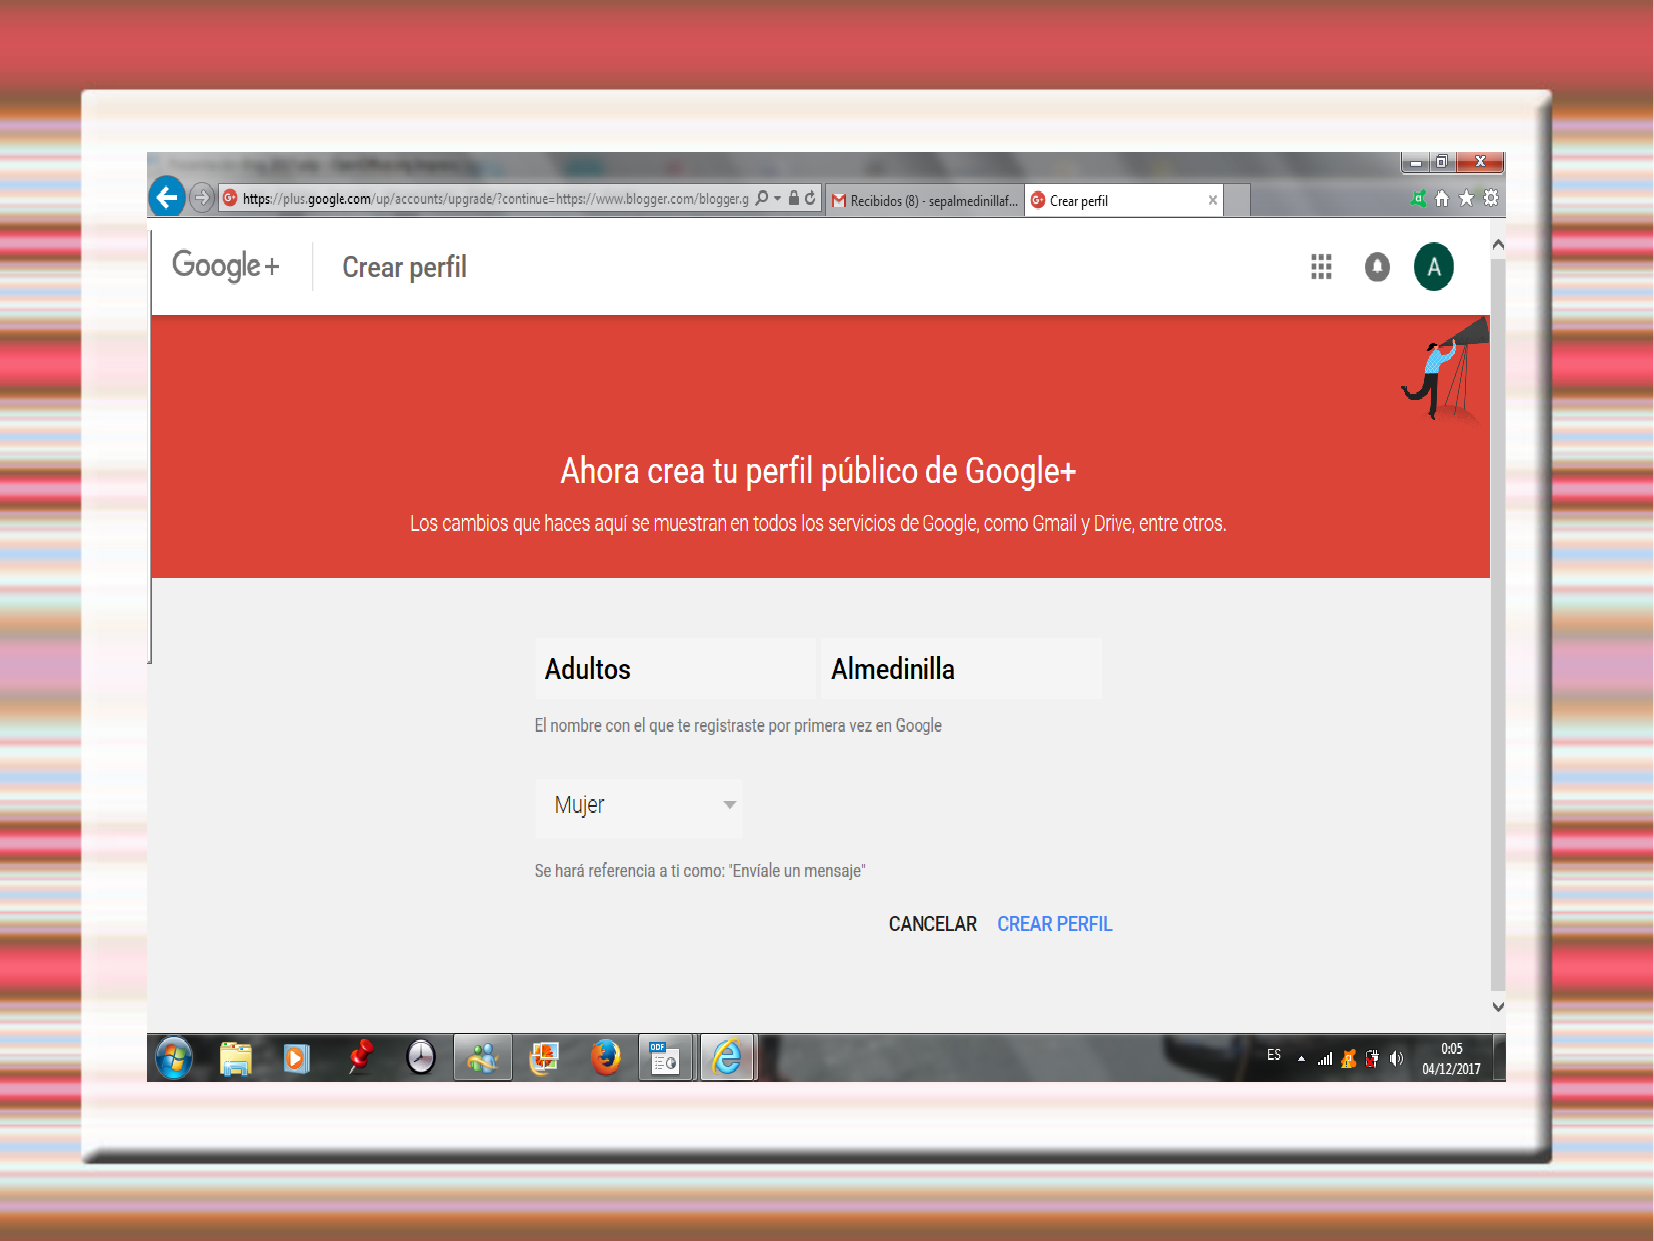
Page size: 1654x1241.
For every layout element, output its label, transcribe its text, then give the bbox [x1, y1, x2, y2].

list Resuma las características y ventajas de las novedades presentadas [152, 344, 1534, 1127]
title Ventajas [121, 114, 1534, 322]
picture [0, 0, 1654, 1241]
